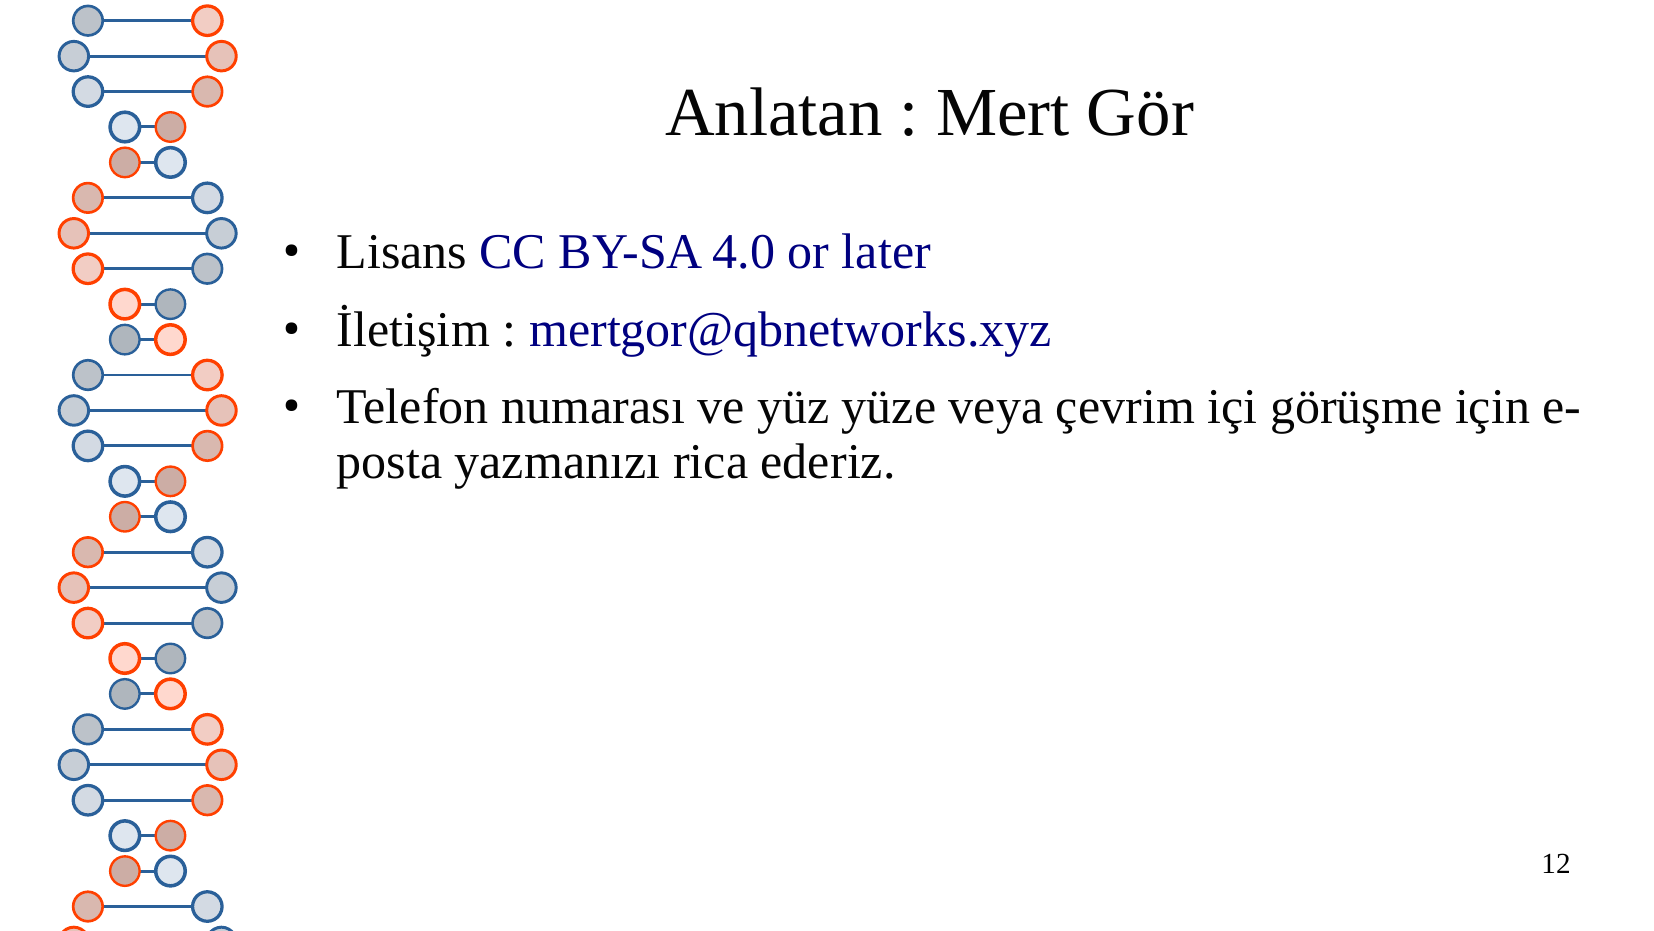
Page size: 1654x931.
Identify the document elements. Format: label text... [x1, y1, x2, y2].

list Lisans CC BY-SA 4.0 or later İletişim : mertgor@qbnetworks.xyz Telefon numarası ve yüz yüze veya çevrim içi görüşme için e-posta yazmanızı rica ederiz. [265, 224, 1595, 764]
title Anlatan : Mert Gör [265, 35, 1595, 189]
